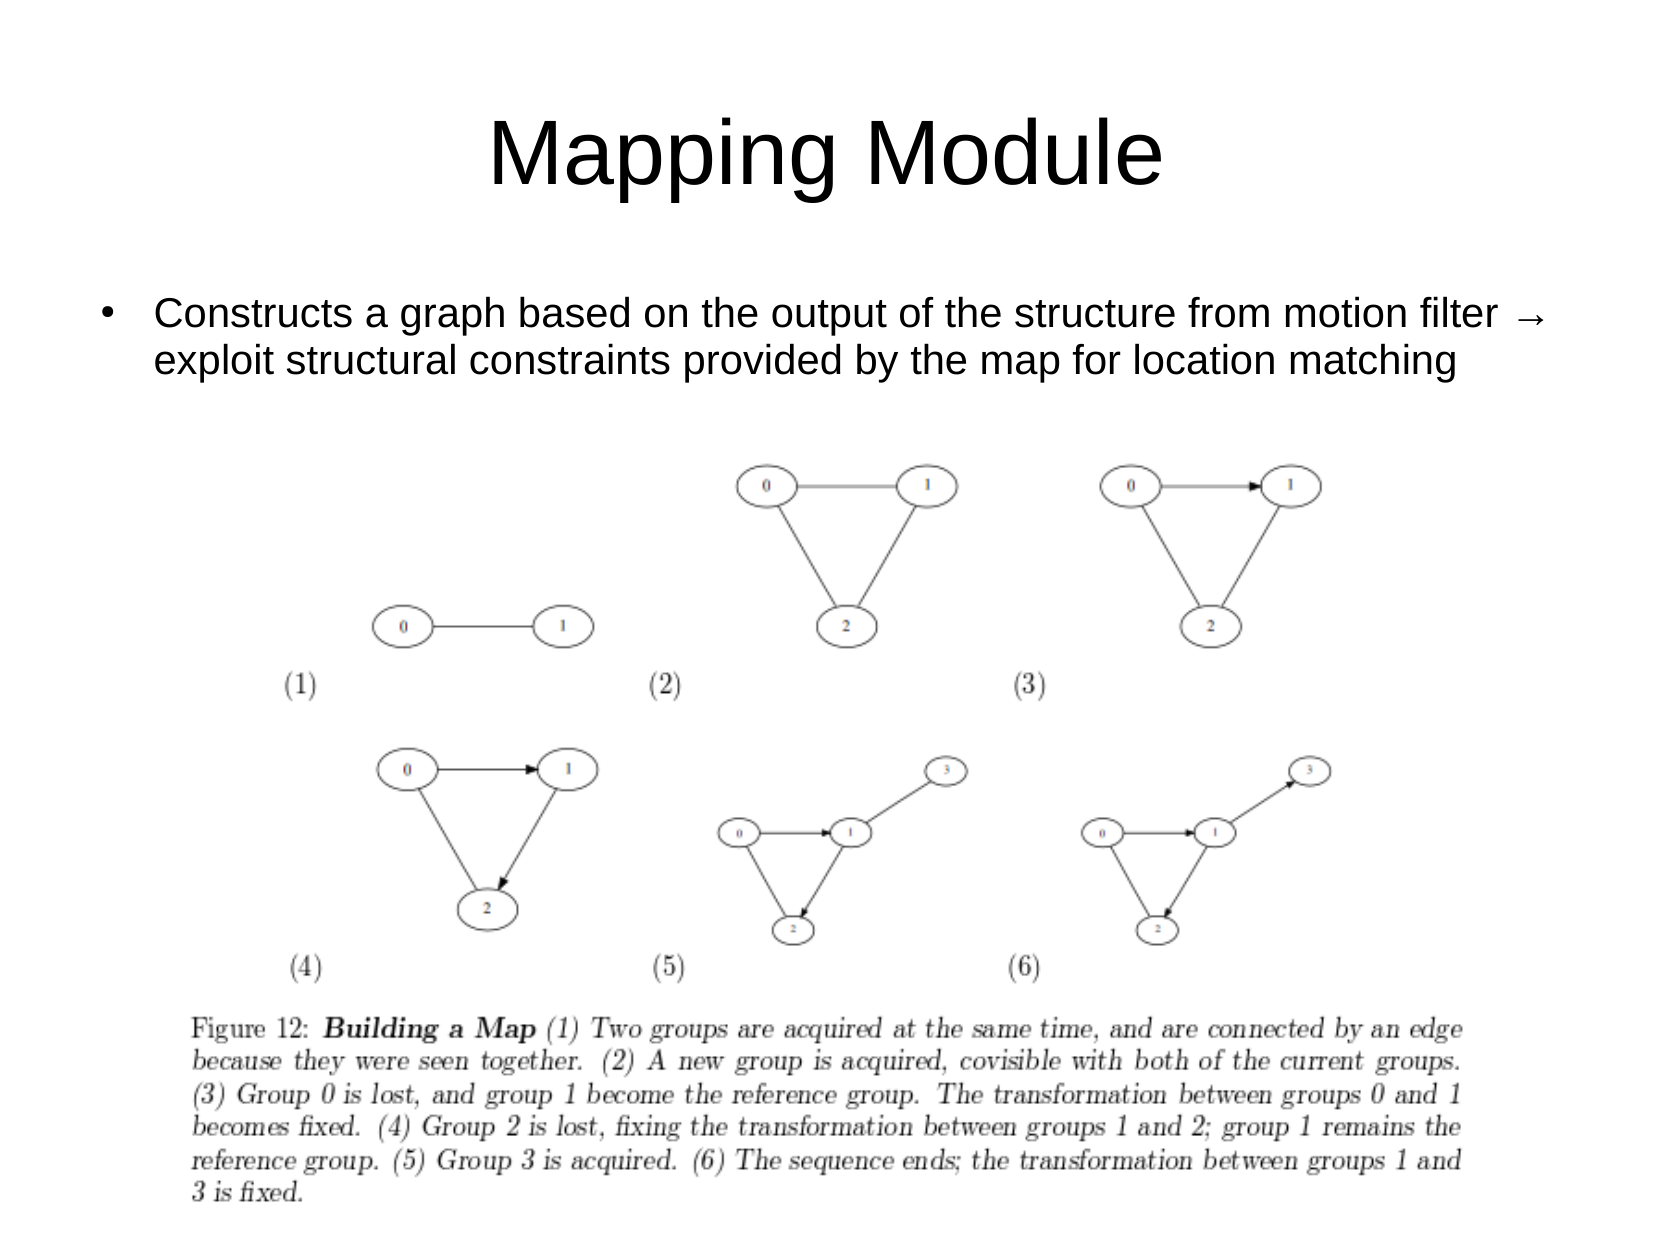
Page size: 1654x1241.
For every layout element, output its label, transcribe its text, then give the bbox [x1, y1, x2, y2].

title Mapping Module [82, 49, 1571, 257]
picture [180, 404, 1485, 1216]
list Constructs a graph based on the output of the structure from motion filter → exploit structural constraints provided by the map for location matching [82, 290, 1571, 1010]
